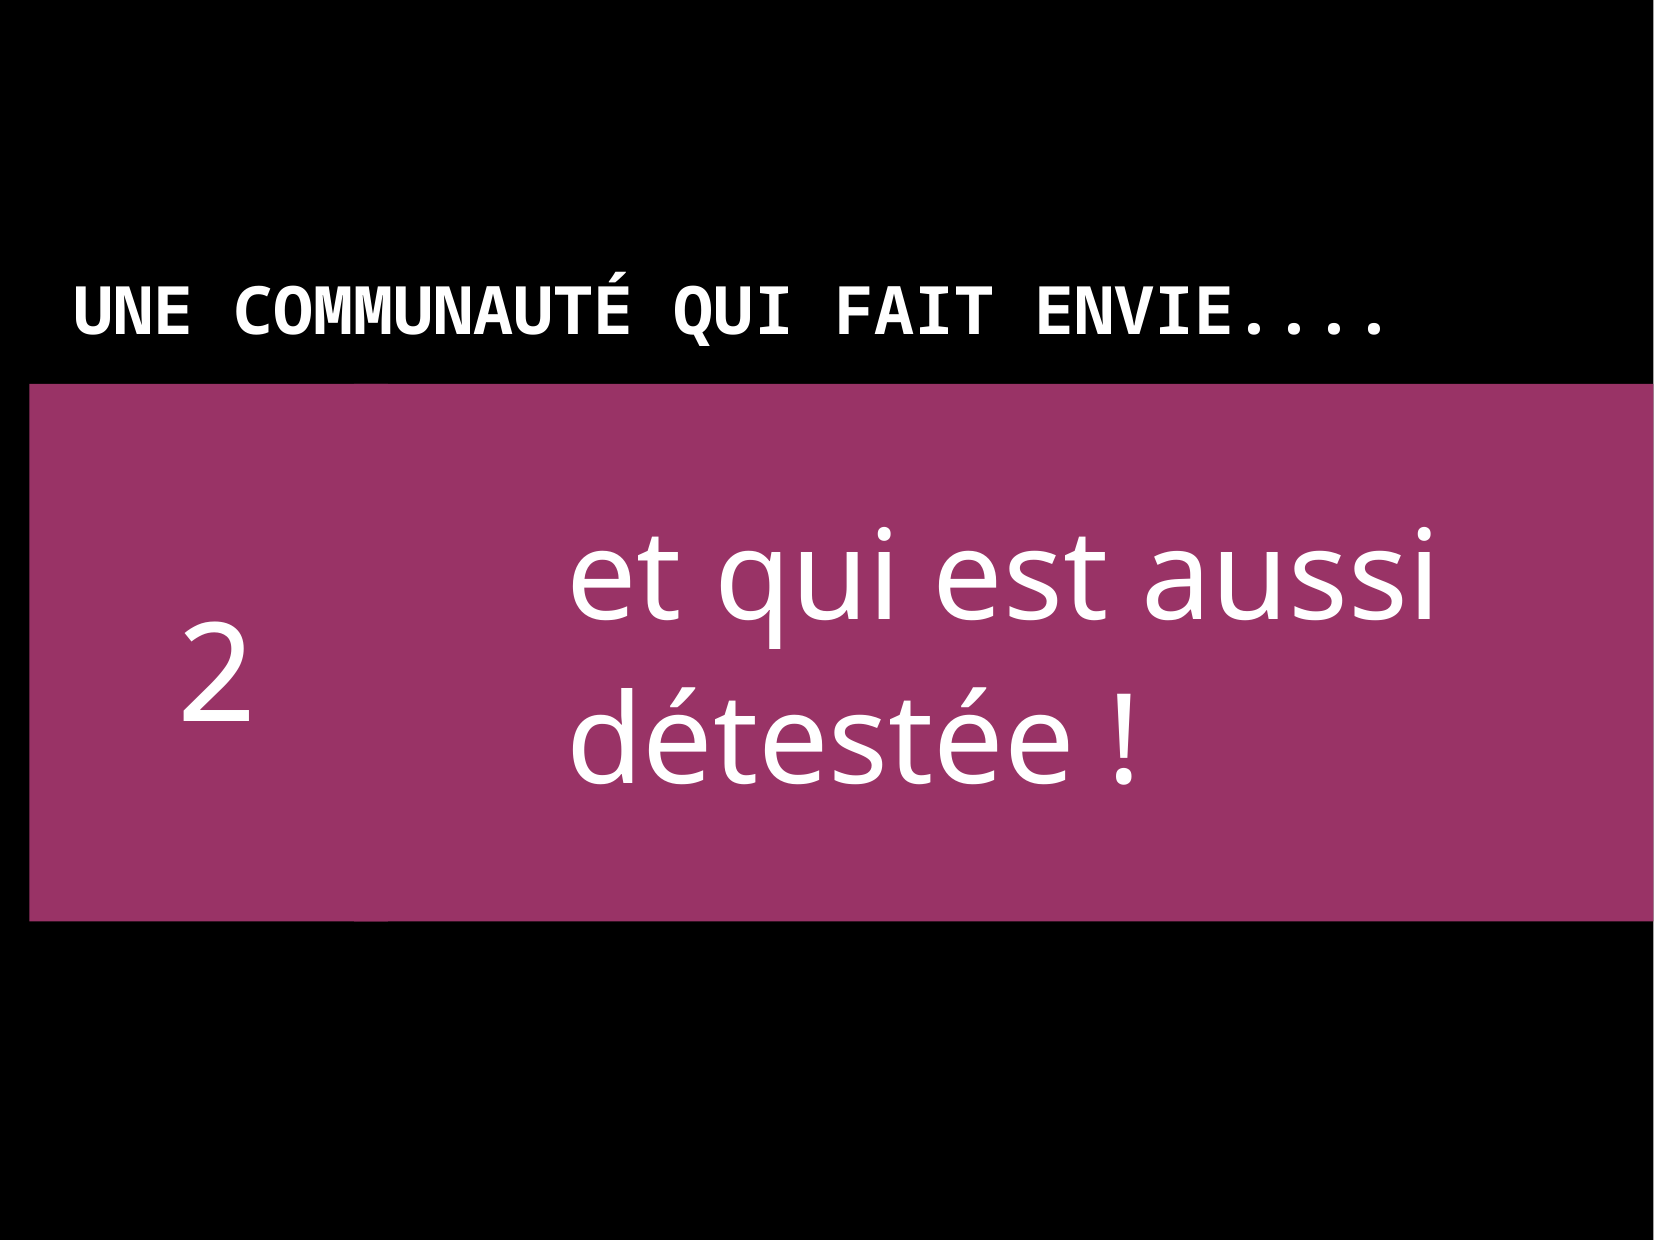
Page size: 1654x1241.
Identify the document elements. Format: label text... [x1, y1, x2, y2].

text_box 2 [159, 566, 300, 770]
text_box et qui est aussi détestée ! [354, 383, 1654, 922]
text_box UNE COMMUNAUTÉ QUI FAIT ENVIE.... [59, 265, 1644, 358]
text_box [29, 383, 354, 922]
